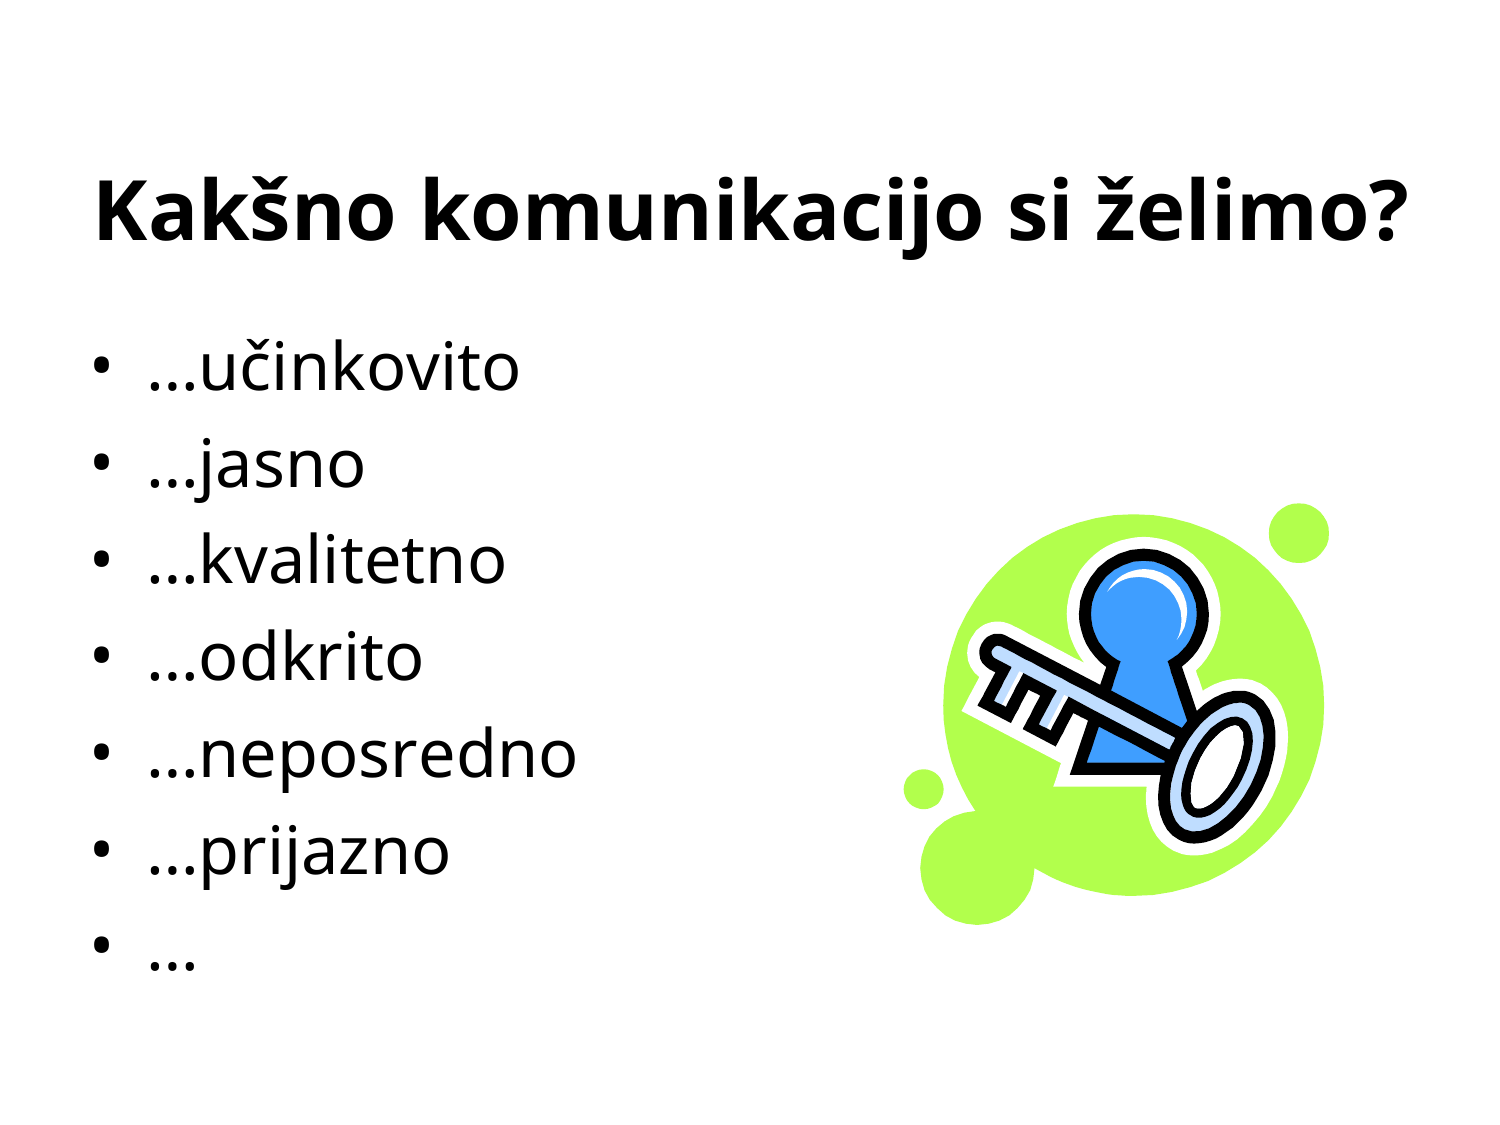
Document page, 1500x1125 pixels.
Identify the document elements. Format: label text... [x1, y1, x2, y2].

list …učinkovito …jasno …kvalitetno …odkrito …neposredno …prijazno … [75, 316, 1426, 1059]
title Kakšno komunikacijo si želimo? [76, 113, 1427, 302]
picture [903, 503, 1329, 925]
